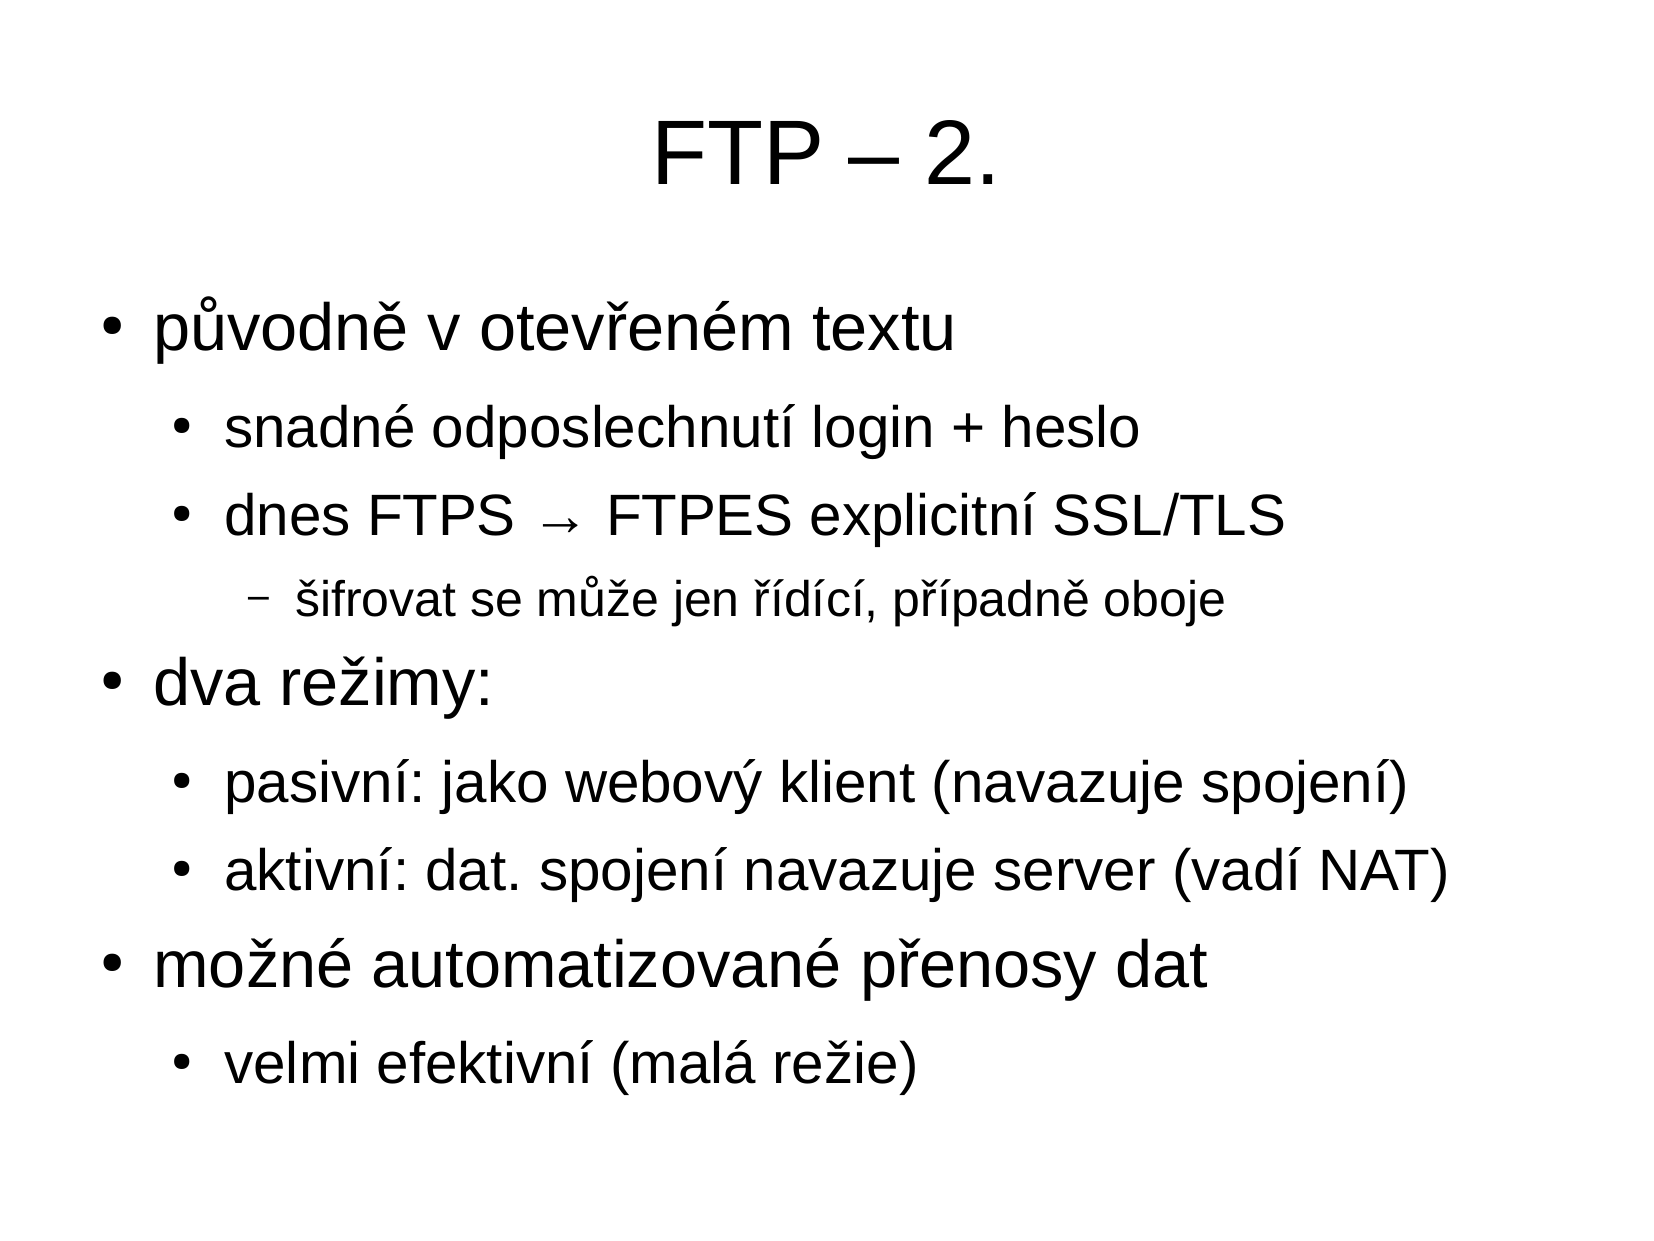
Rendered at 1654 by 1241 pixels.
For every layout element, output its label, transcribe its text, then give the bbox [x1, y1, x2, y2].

list původně v otevřeném textu snadné odposlechnutí login + heslo dnes FTPS → FTPES explicitní SSL/TLS šifrovat se může jen řídící, případně oboje dva režimy: pasivní: jako webový klient (navazuje spojení) aktivní: dat. spojení navazuje server (vadí NAT) možné automatizované přenosy dat velmi efektivní (malá režie) [82, 290, 1571, 1182]
title FTP – 2. [82, 49, 1571, 257]
